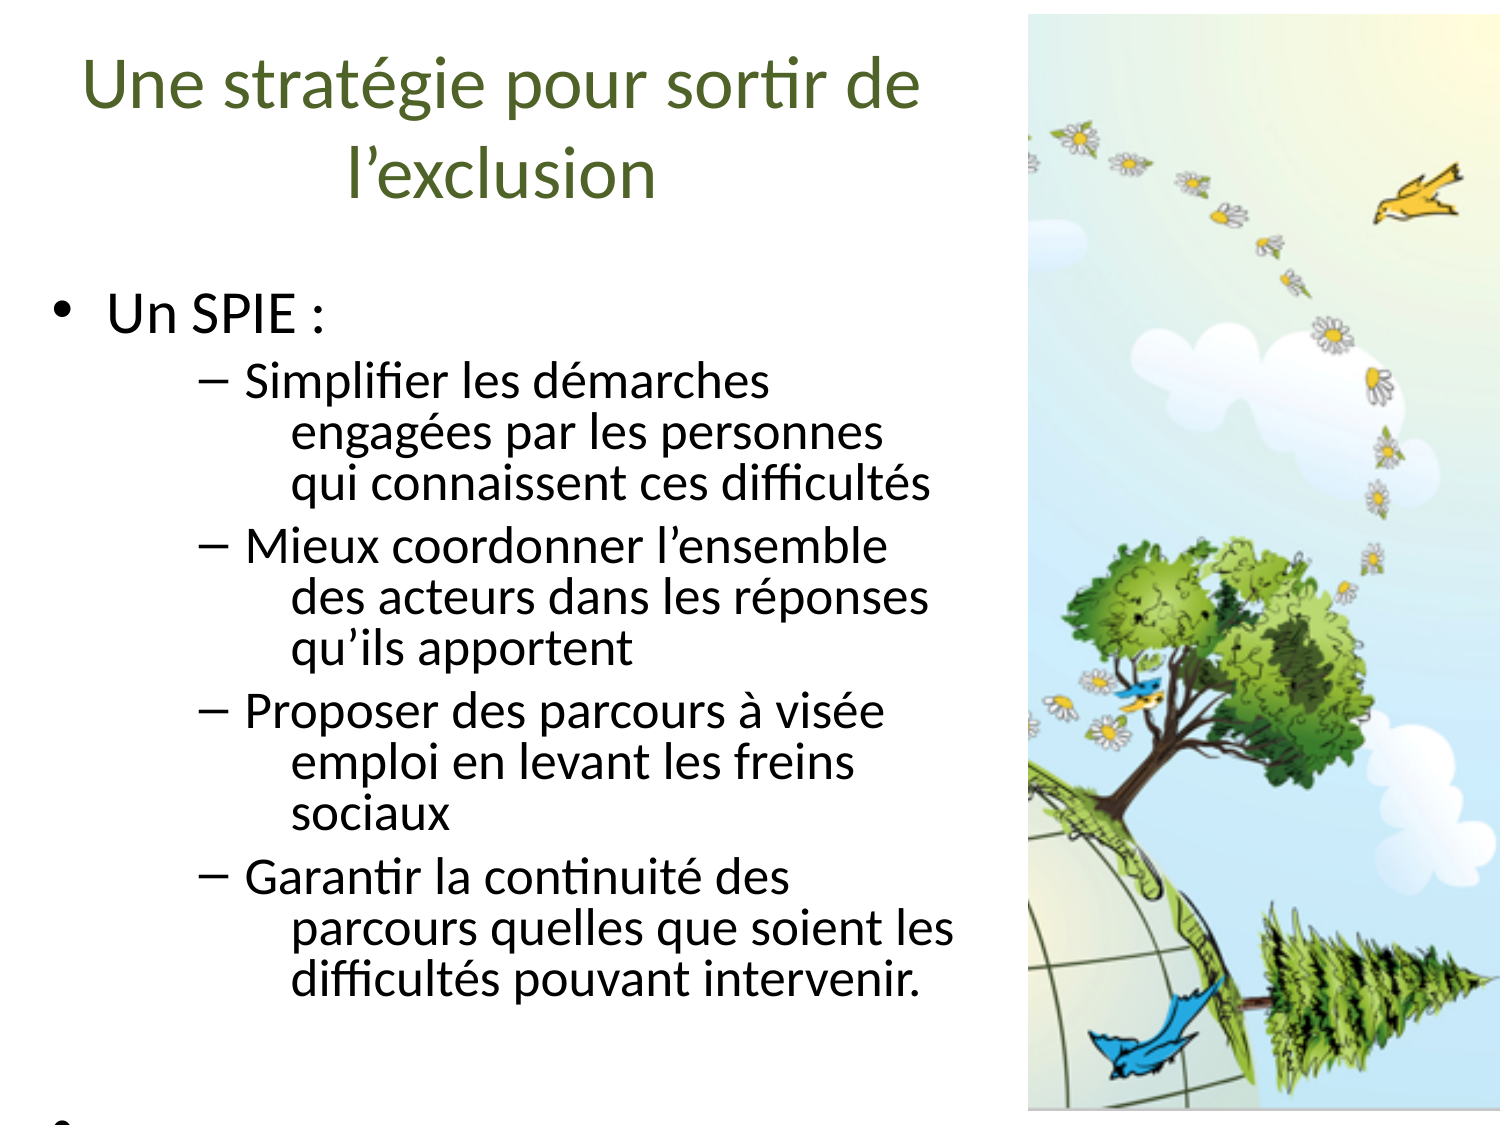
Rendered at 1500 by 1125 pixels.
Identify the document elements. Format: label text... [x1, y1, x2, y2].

list Un SPIE : Simplifier les démarches engagées par les personnes qui connaissent ces difficultés Mieux coordonner l’ensemble des acteurs dans les réponses qu’ils apportent Proposer des parcours à visée emploi en levant les freins sociaux Garantir la continuité des parcours quelles que soient les difficultés pouvant intervenir. [36, 278, 975, 1022]
title Une stratégie pour sortir de l’exclusion [29, 26, 975, 214]
chart [1028, 14, 1500, 1111]
